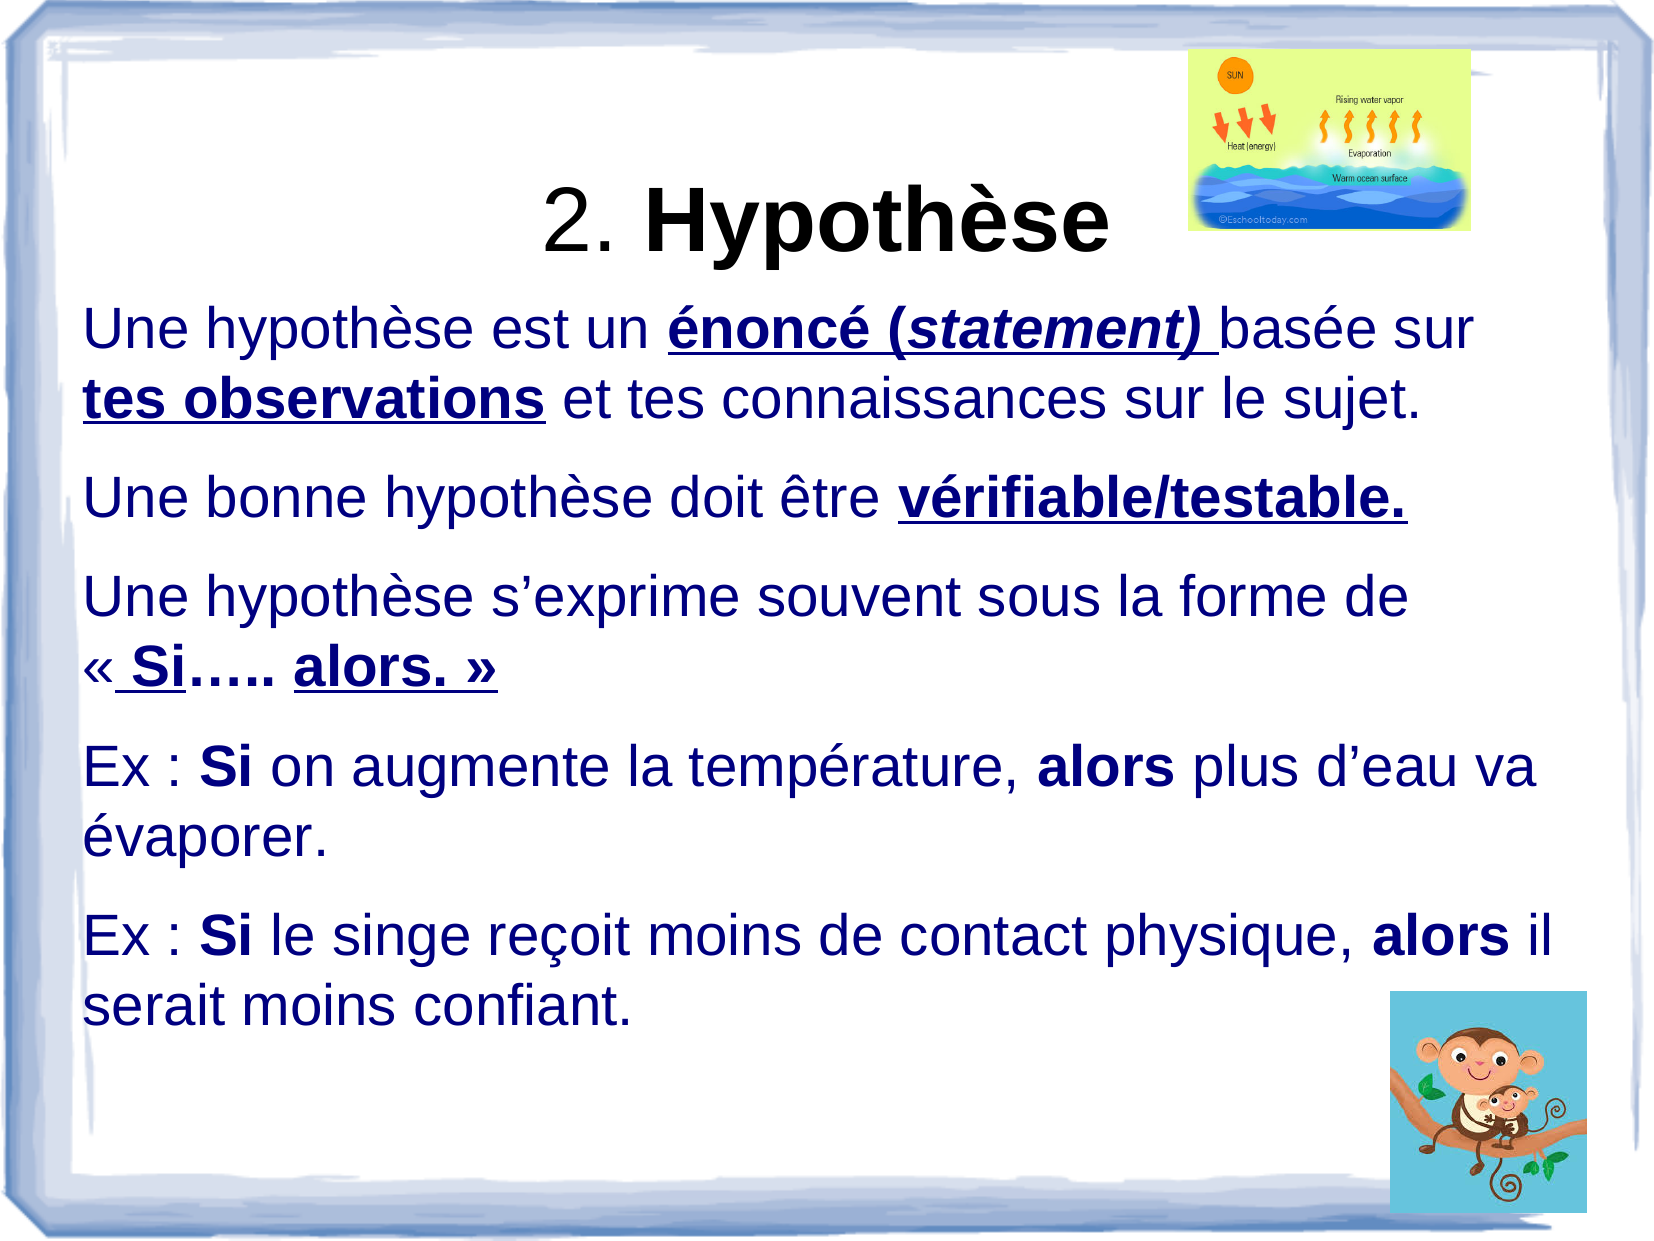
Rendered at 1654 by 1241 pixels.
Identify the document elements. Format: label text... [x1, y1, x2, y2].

list Une hypothèse est un énoncé (statement) basée sur tes observations et tes connaissances sur le sujet. Une bonne hypothèse doit être vérifiable/testable. Une hypothèse s’exprime souvent sous la forme de « Si….. alors. » Ex : Si on augmente la température, alors plus d’eau va évaporer. Ex : Si le singe reçoit moins de contact physique, alors il serait moins confiant. [82, 290, 1571, 1109]
title 2. Hypothèse [82, 49, 1571, 257]
picture [1390, 991, 1587, 1213]
picture [1188, 49, 1471, 231]
